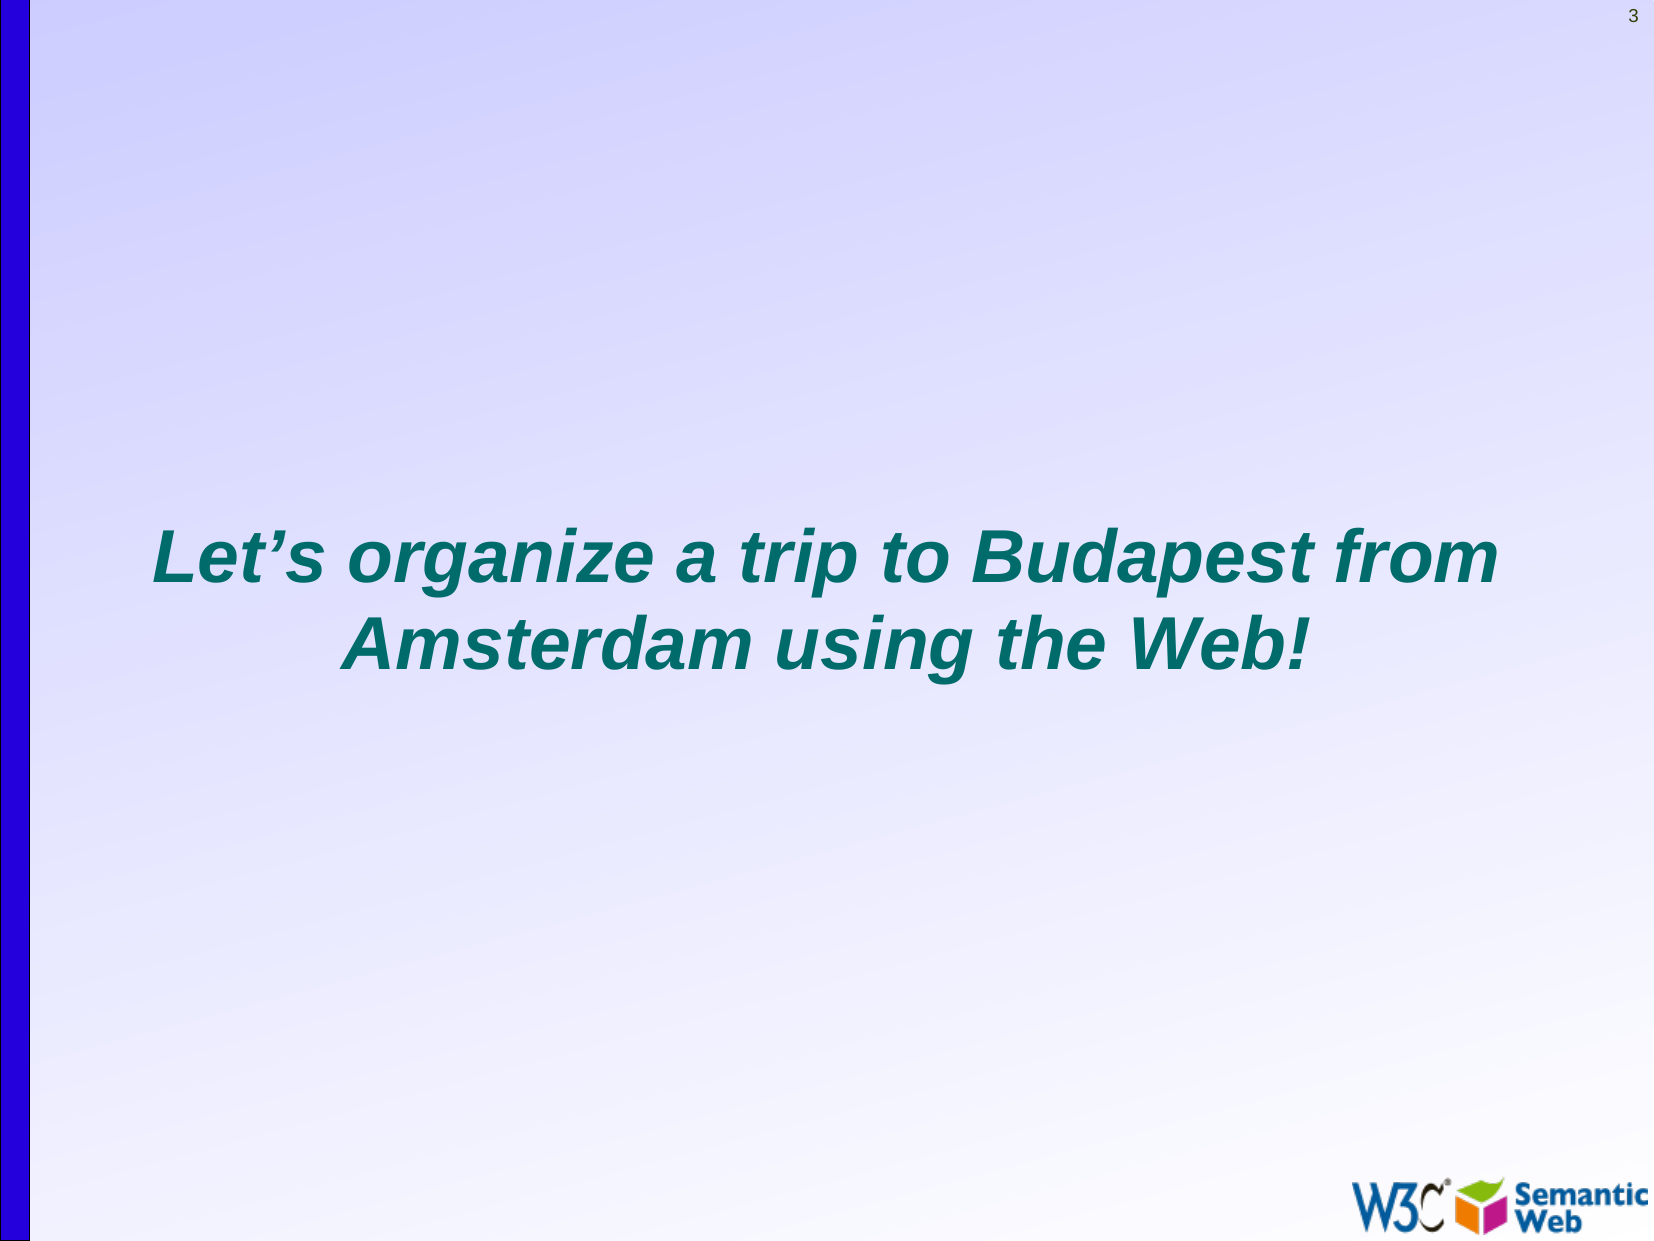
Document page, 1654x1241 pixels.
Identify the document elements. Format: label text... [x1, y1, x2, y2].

title Let’s organize a trip to Budapest from Amsterdam using the Web! [29, 512, 1625, 684]
picture [1352, 1175, 1648, 1235]
